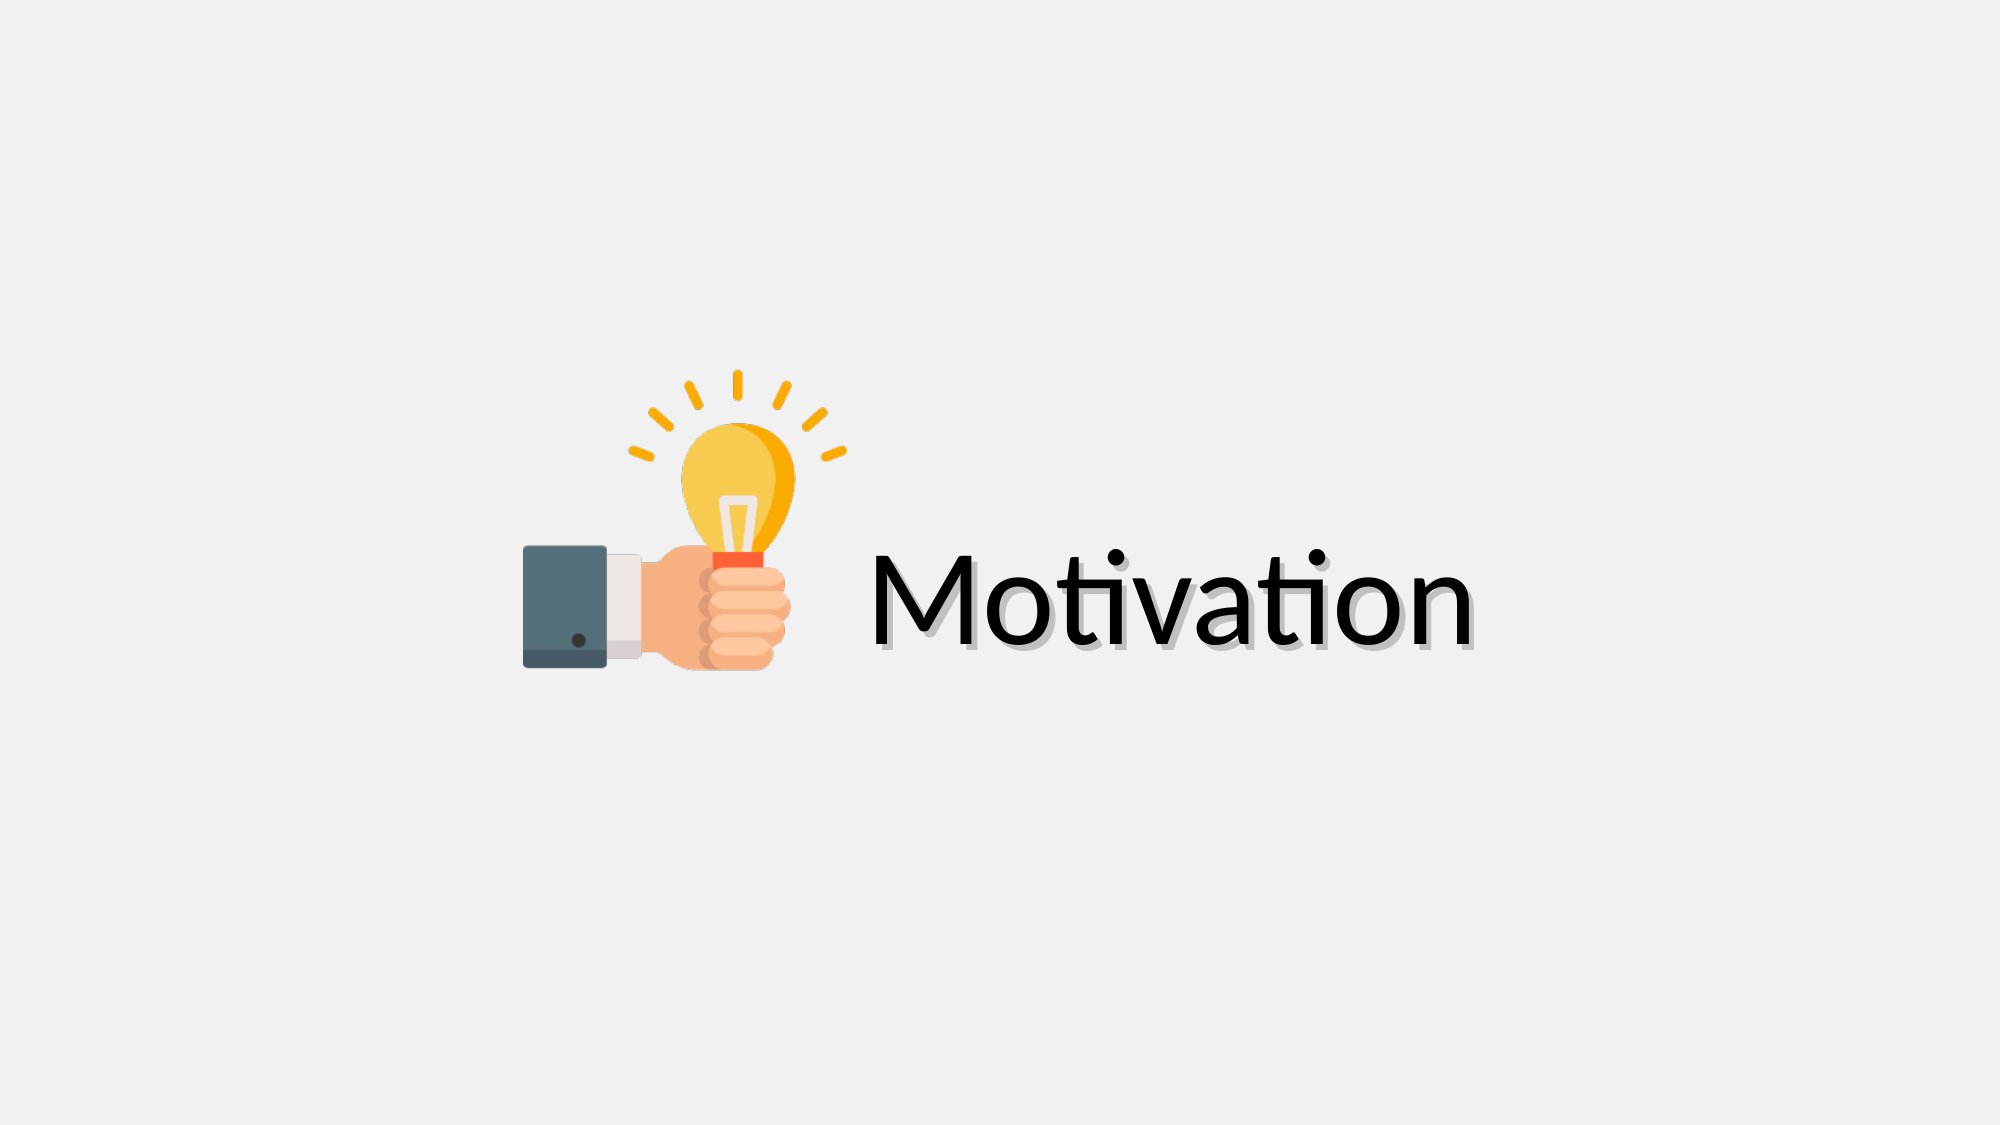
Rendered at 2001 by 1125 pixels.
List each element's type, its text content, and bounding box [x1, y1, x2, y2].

picture [523, 358, 847, 682]
text_box Motivation [850, 499, 1493, 679]
